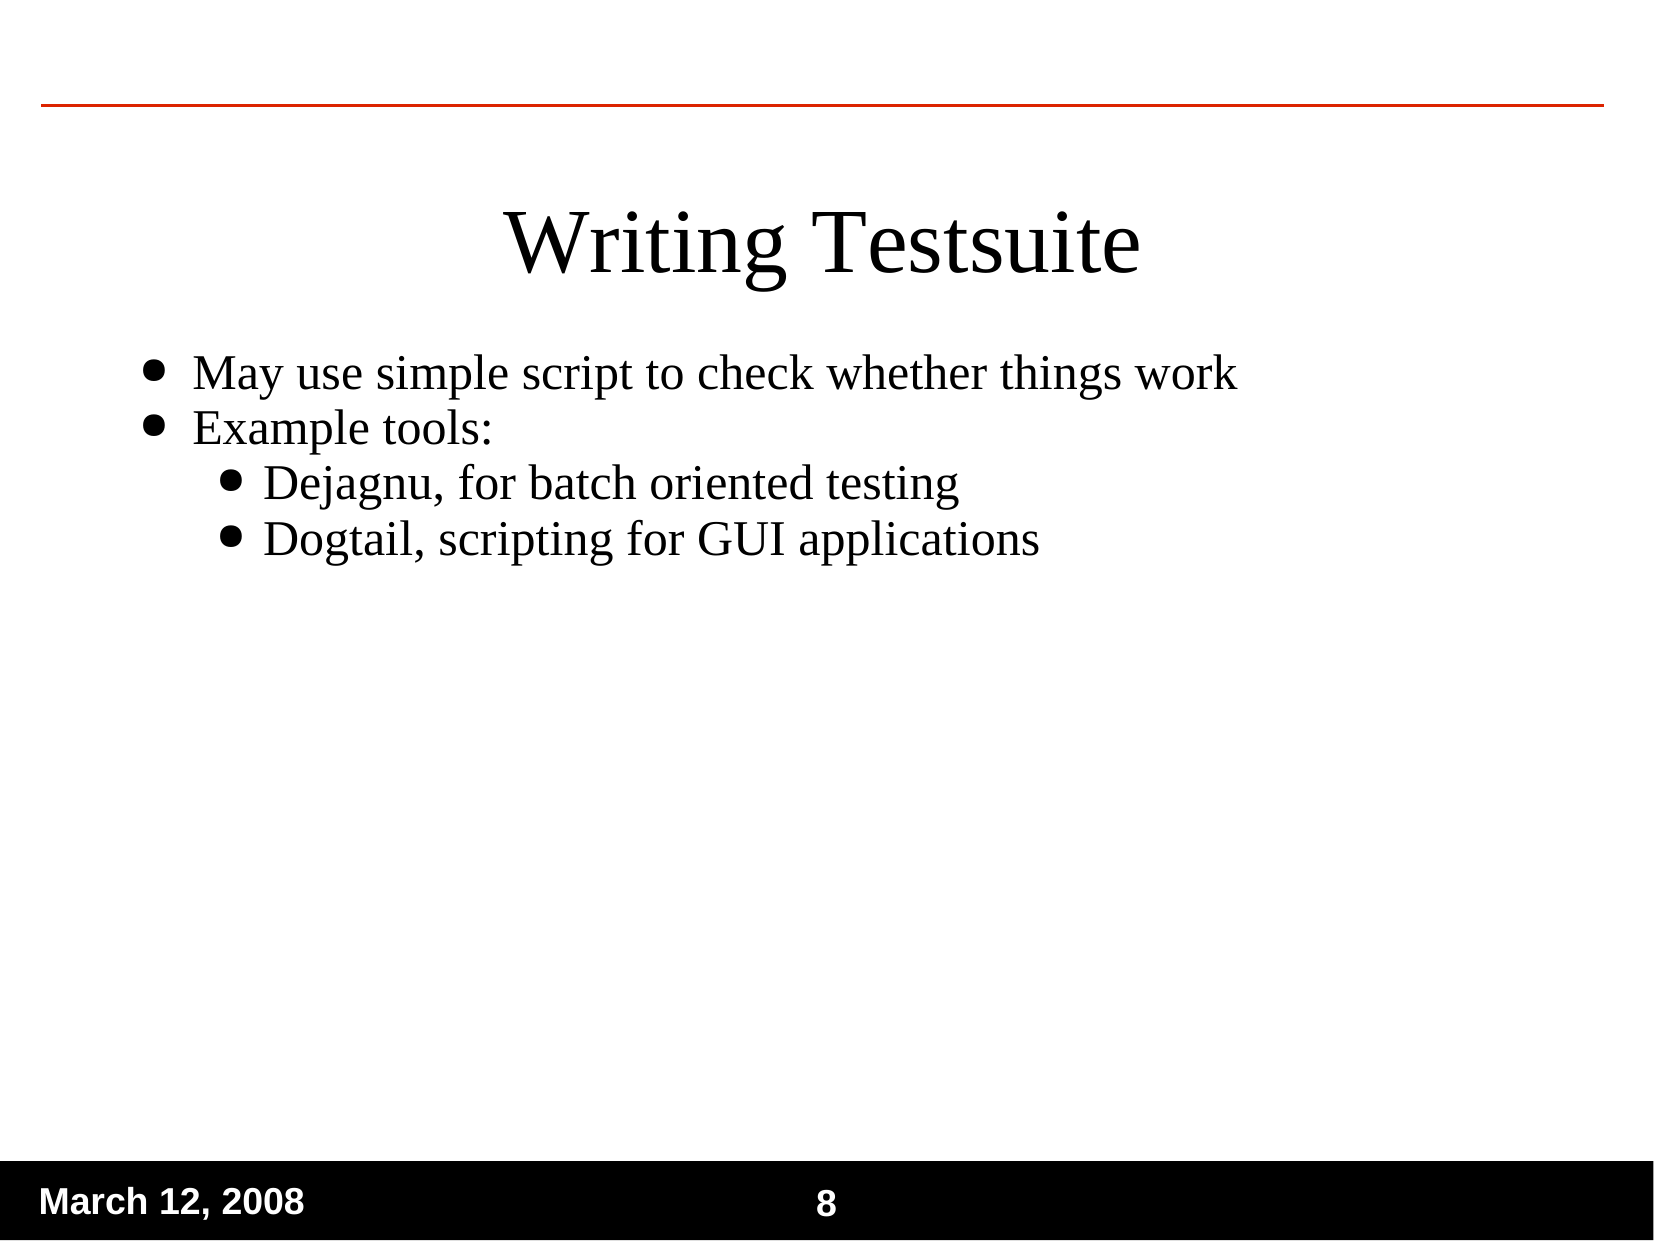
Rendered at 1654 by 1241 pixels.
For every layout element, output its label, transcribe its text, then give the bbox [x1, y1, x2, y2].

list May use simple script to check whether things work Example tools: Dejagnu, for batch oriented testing Dogtail, scripting for GUI applications [121, 344, 1534, 1127]
title Writing Testsuite [117, 137, 1530, 346]
